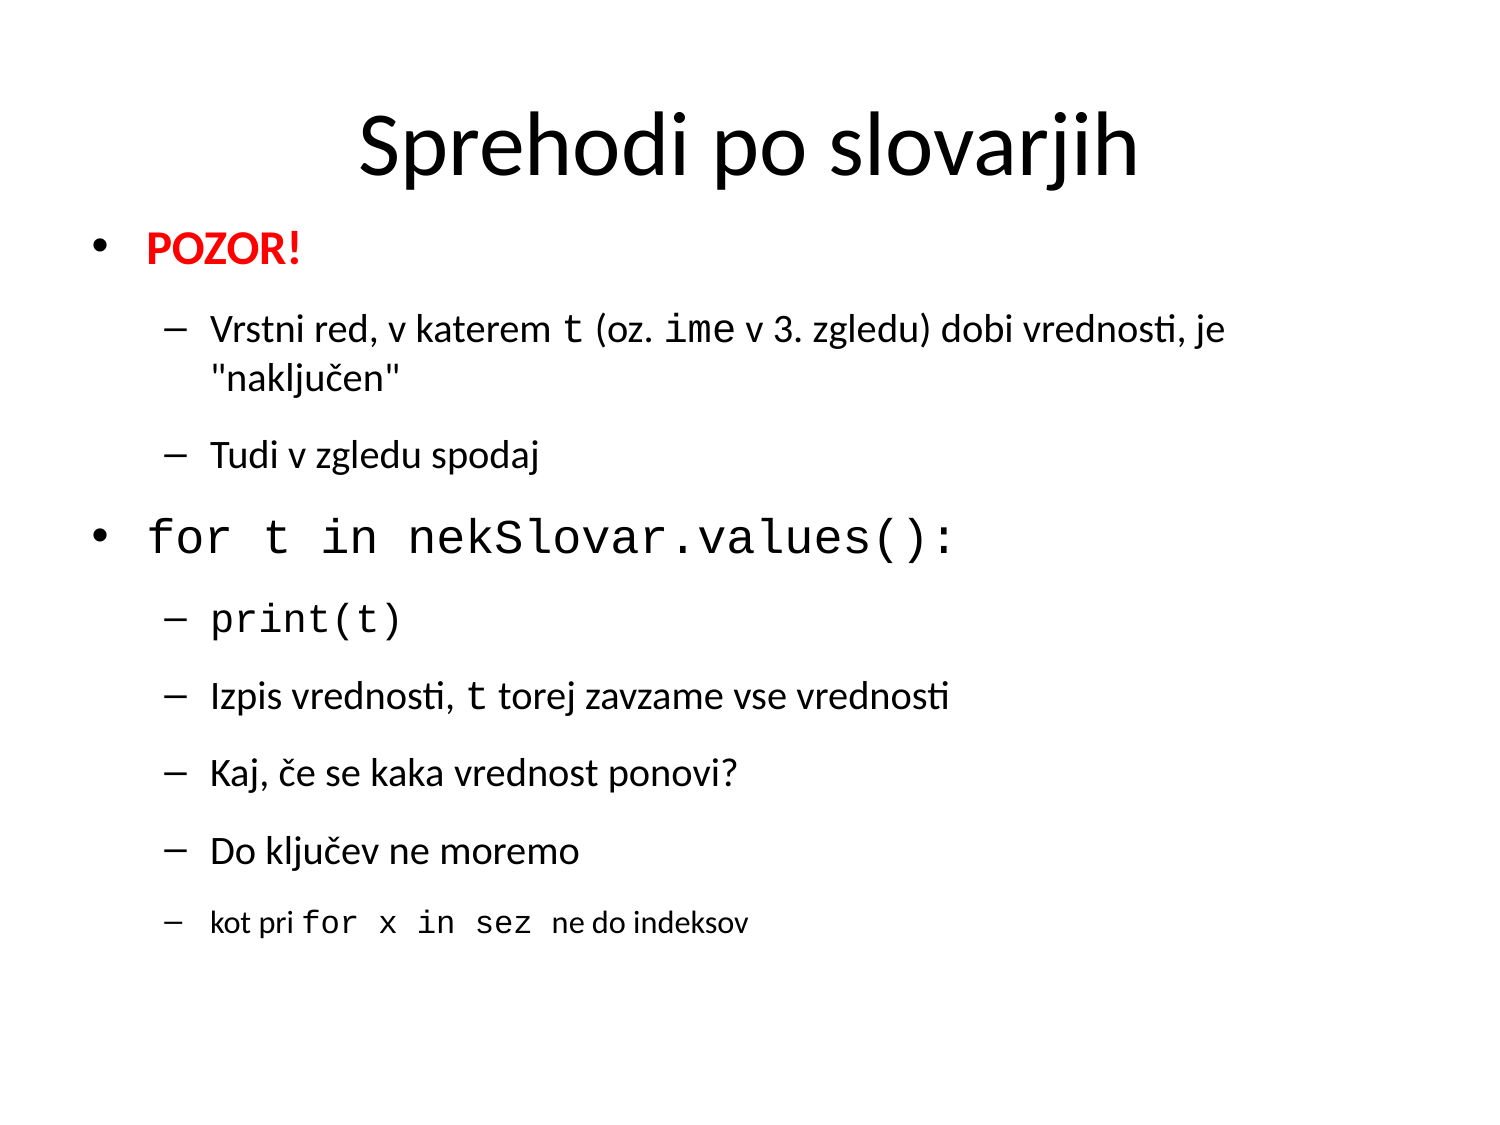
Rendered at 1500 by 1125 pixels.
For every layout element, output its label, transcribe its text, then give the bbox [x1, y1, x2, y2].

title Sprehodi po slovarjih [75, 45, 1425, 233]
list POZOR! Vrstni red, v katerem t (oz. ime v 3. zgledu) dobi vrednosti, je "naključen" Tudi v zgledu spodaj for t in nekSlovar.values(): print(t) Izpis vrednosti, t torej zavzame vse vrednosti Kaj, če se kaka vrednost ponovi? Do ključev ne moremo kot pri for x in sez ne do indeksov [76, 208, 1427, 951]
